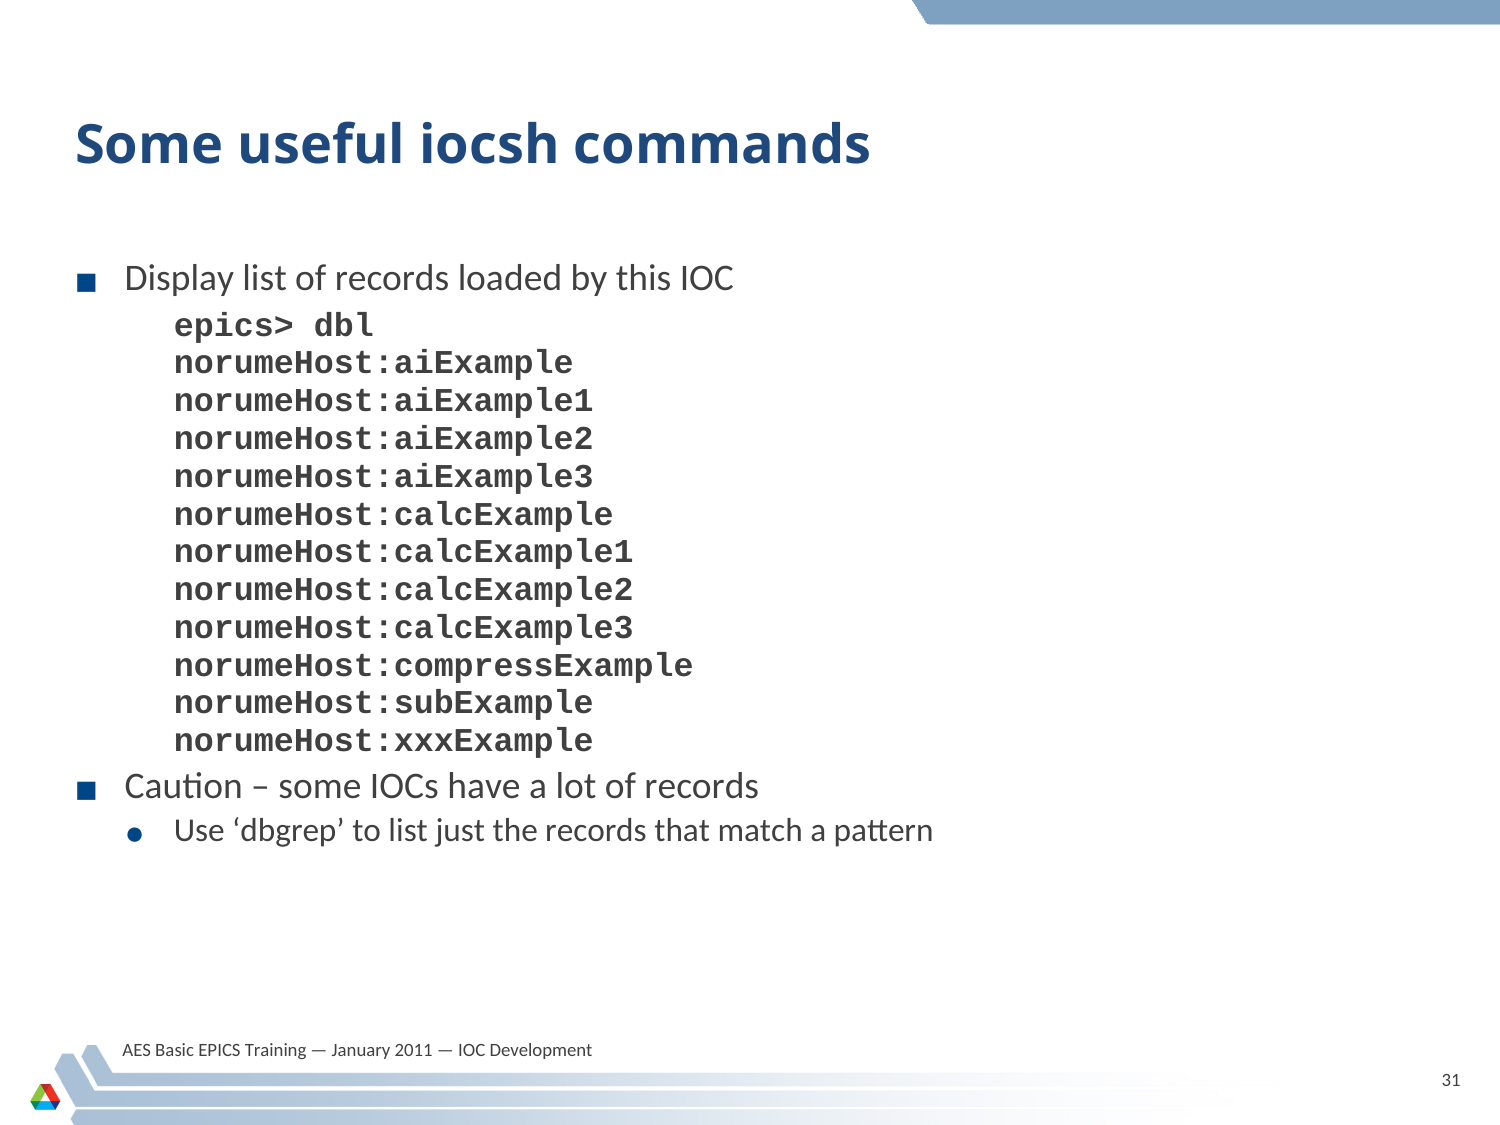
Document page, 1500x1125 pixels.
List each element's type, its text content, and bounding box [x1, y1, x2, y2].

list Display list of records loaded by this IOC epics> dbl norumeHost:aiExample norumeHost:aiExample1 norumeHost:aiExample2 norumeHost:aiExample3 norumeHost:calcExample norumeHost:calcExample1 norumeHost:calcExample2 norumeHost:calcExample3 norumeHost:compressExample norumeHost:subExample norumeHost:xxxExample Caution – some IOCs have a lot of records Use ‘dbgrep’ to list just the records that match a pattern [75, 262, 1426, 867]
picture [0, 1037, 1500, 1125]
title Some useful iocsh commands [75, 111, 1426, 175]
picture [0, 0, 1500, 26]
